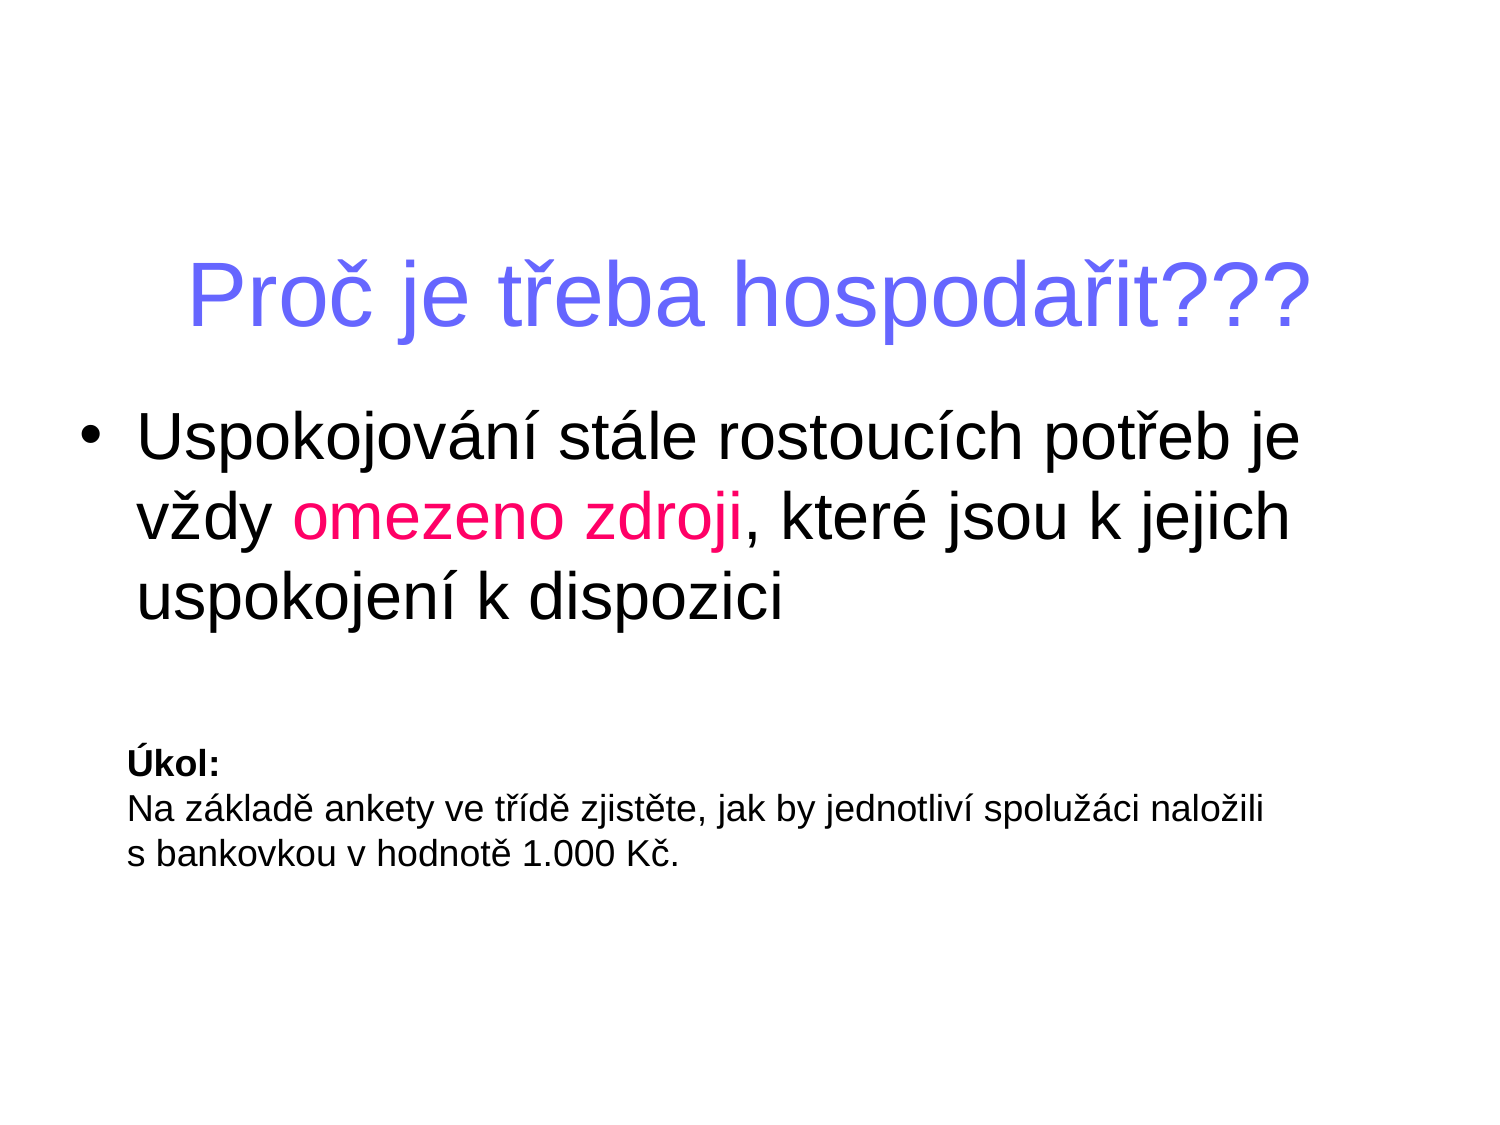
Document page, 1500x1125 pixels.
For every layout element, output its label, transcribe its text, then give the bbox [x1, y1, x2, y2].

text_box Úkol: Na základě ankety ve třídě zjistěte, jak by jednotliví spolužáci naložili s bankovkou v hodnotě 1.000 Kč. [112, 730, 1306, 882]
list Uspokojování stále rostoucích potřeb je vždy omezeno zdroji, které jsou k jejich uspokojení k dispozici [64, 385, 1415, 776]
title Proč je třeba hospodařit??? [75, 196, 1426, 384]
